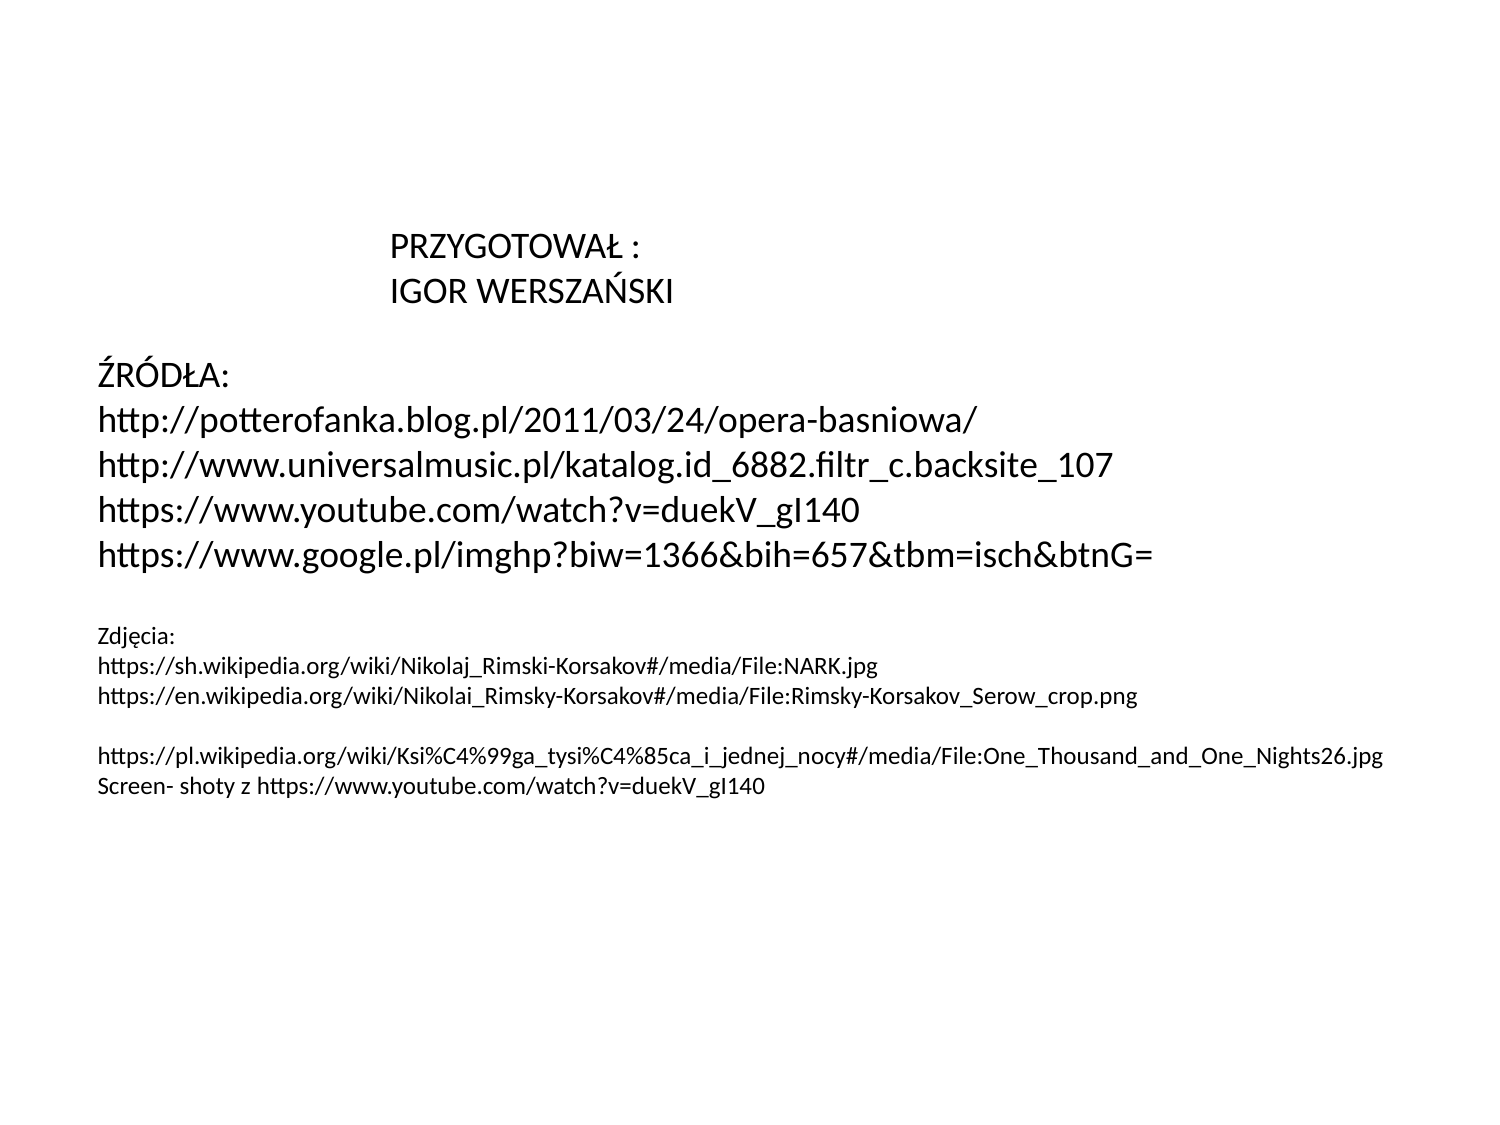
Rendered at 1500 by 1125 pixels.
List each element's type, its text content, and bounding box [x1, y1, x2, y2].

text_box PRZYGOTOWAŁ : IGOR WERSZAŃSKI [374, 214, 1125, 319]
text_box ŹRÓDŁA: http://potterofanka.blog.pl/2011/03/24/opera-basniowa/ http://www.universalmusic.pl/katalog.id_6882.filtr_c.backsite_107 https://www.youtube.com/watch?v=duekV_gI140 https://www.google.pl/imghp?biw=1366&bih=657&tbm=isch&btnG= Zdjęcia: https://sh.wikipedia.org/wiki/Nikolaj_Rimski-Korsakov#/media/File:NARK.jpg https://en.wikipedia.org/wiki/Nikolai_Rimsky-Korsakov#/media/File:Rimsky-Korsakov_Serow_crop.png https://pl.wikipedia.org/wiki/Ksi%C4%99ga_tysi%C4%85ca_i_jednej_nocy#/media/File:One_Thousand_and_One_Nights26.jpg Screen- shoty z https://www.youtube.com/watch?v=duekV_gI140 [82, 342, 1441, 942]
